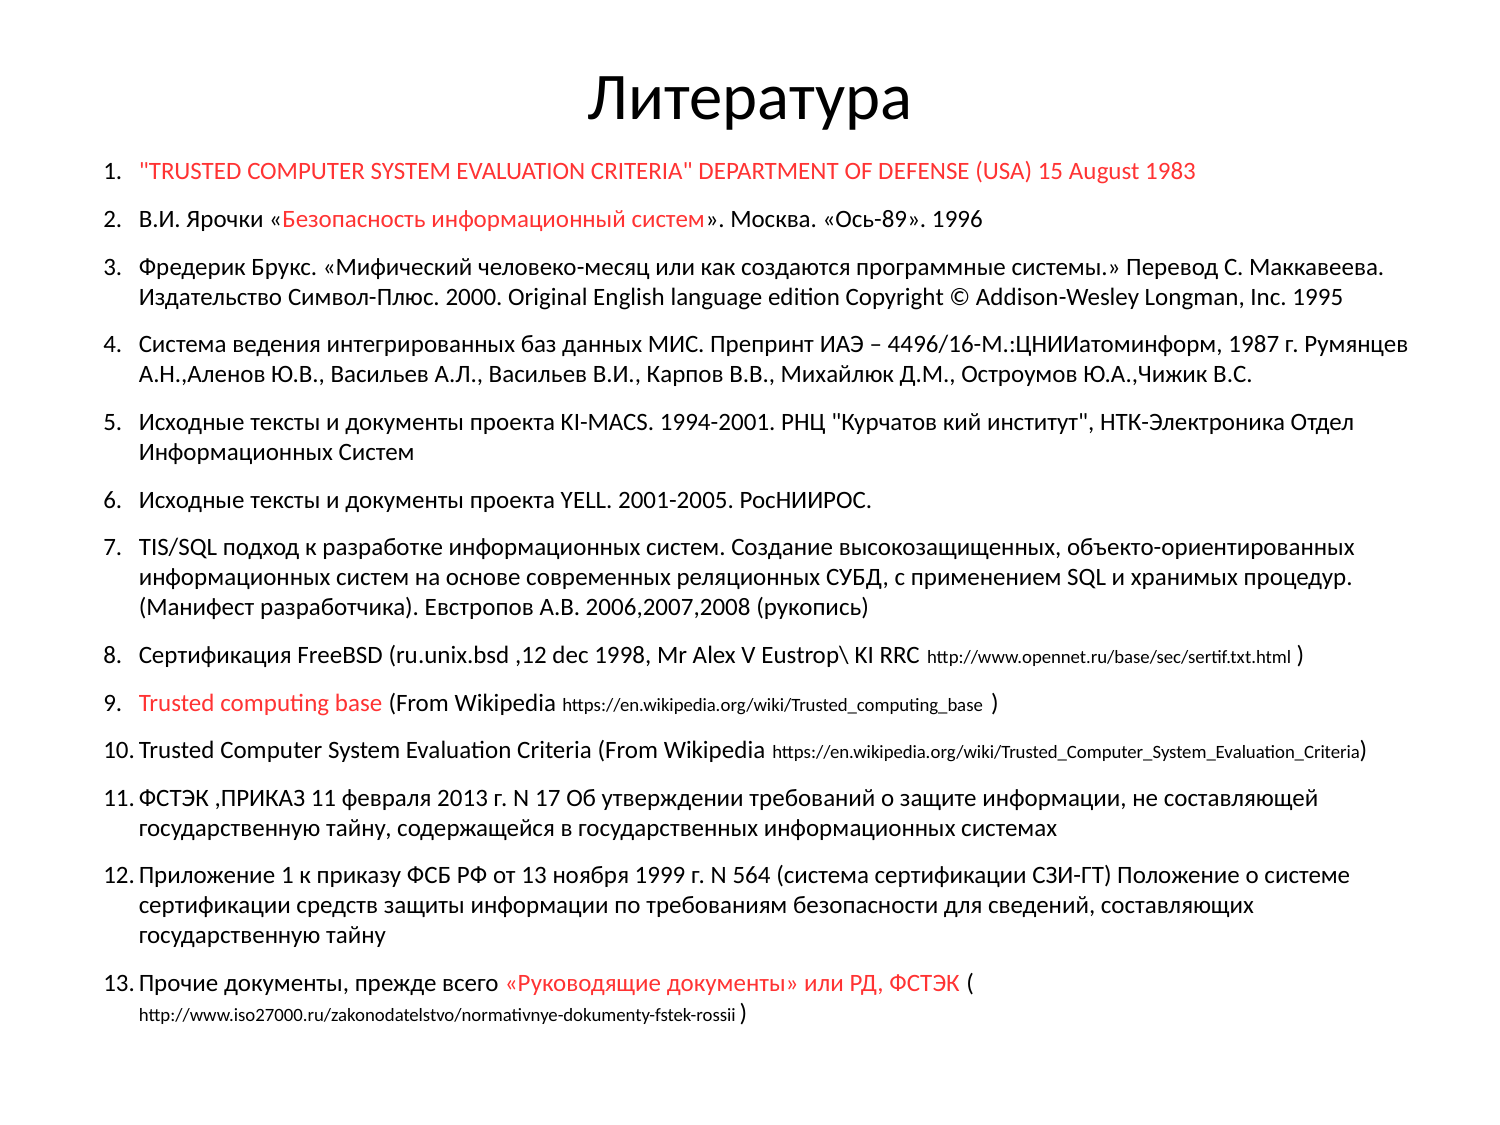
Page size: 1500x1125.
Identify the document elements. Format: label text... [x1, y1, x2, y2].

title Литература [75, 45, 1425, 197]
list "TRUSTED COMPUTER SYSTEM EVALUATION CRITERIA" DEPARTMENT OF DEFENSE (USA) 15 August 1983 В.И. Ярочки «Безопасность информационный систем». Москва. «Ось-89». 1996 Фредерик Брукс. «Мифический человеко-месяц или как создаются программные системы.» Перевод С. Маккавеева. Издательство Символ-Плюс. 2000. Original English language edition Copyright © Addison-Wesley Longman, Inc. 1995 Система ведения интегрированных баз данных МИС. Препринт ИАЭ – 4496/16-М.:ЦНИИатоминформ, 1987 г. Румянцев А.Н.,Аленов Ю.В., Васильев А.Л., Васильев В.И., Карпов В.В., Михайлюк Д.М., Остроумов Ю.А.,Чижик В.С. Исходные тексты и документы проекта KI-MACS. 1994-2001. РНЦ "Курчатов кий институт", НТК-Электроника Отдел Информационных Систем Исходные тексты и документы проекта YELL. 2001-2005. РосНИИРОС. TIS/SQL подход к разработке информационных систем. Создание высокозащищенных, объекто-ориентированных информационных систем на основе современных реляционных СУБД, с применением SQL и хранимых процедур. (Манифест разработчика). Евстропов А.В. 2006,2007,2008 (рукопись) Сертификация FreeBSD (ru.unix.bsd ,12 dec 1998, Mr Alex V Eustrop\ KI RRC http://www.opennet.ru/base/sec/sertif.txt.html ) Trusted computing base (From Wikipedia https://en.wikipedia.org/wiki/Trusted_computing_base ) Trusted Computer System Evaluation Criteria (From Wikipedia https://en.wikipedia.org/wiki/Trusted_Computer_System_Evaluation_Criteria) ФСТЭК ,ПРИКАЗ 11 февраля 2013 г. N 17 Об утверждении требований о защите информации, не составляющей государственную тайну, содержащейся в государственных информационных системах Приложение 1 к приказу ФСБ РФ от 13 ноября 1999 г. N 564 (система сертификации СЗИ-ГТ) Положение о системе сертификации средств защиты информации по требованиям безопасности для сведений, составляющих государственную тайну Прочие документы, прежде всего «Руководящие документы» или РД, ФСТЭК (http://www.iso27000.ru/zakonodatelstvo/normativnye-dokumenty-fstek-rossii ) [88, 147, 1439, 1063]
